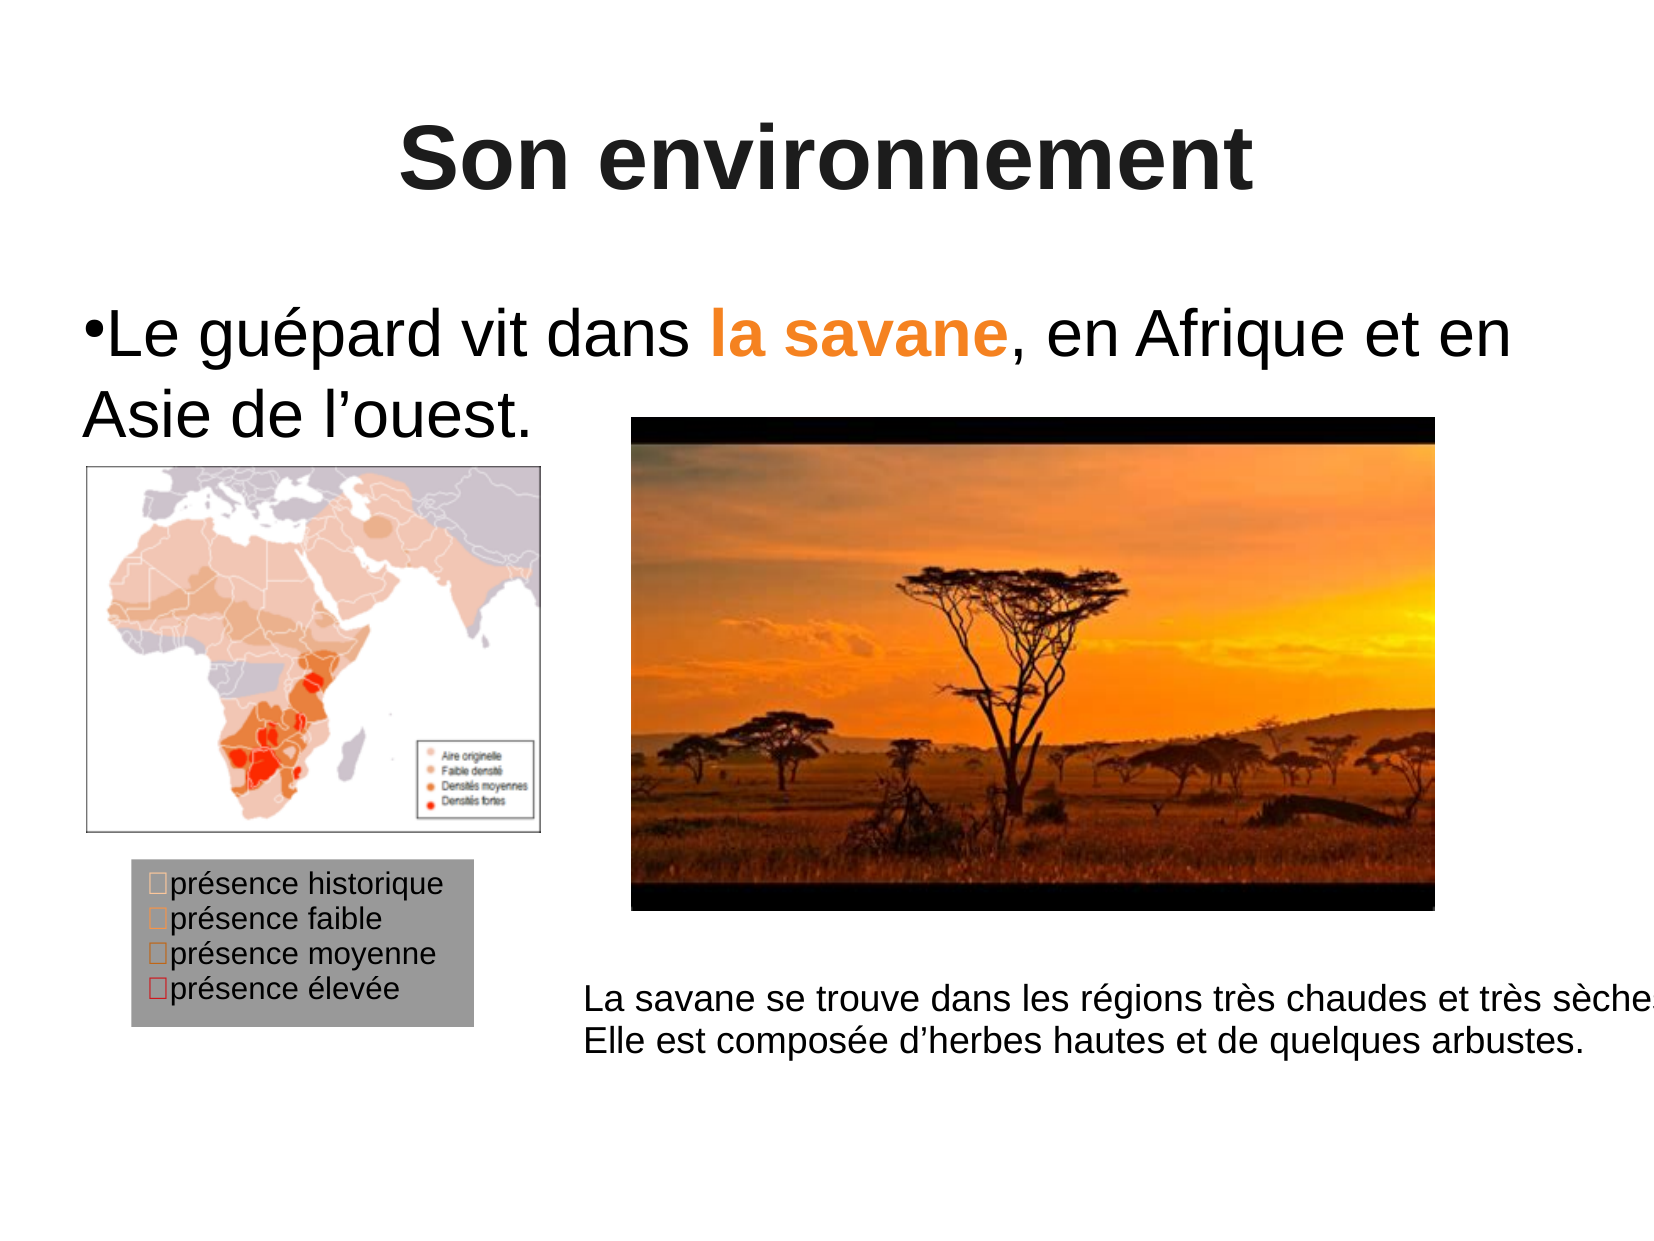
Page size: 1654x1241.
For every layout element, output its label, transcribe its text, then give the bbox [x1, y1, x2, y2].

picture [86, 467, 541, 833]
picture [631, 417, 1435, 912]
text_box La savane se trouve dans les régions très chaudes et très sèches. Elle est composée d’herbes hautes et de quelques arbustes. [568, 969, 1325, 1153]
title Son environnement [82, 49, 1571, 257]
list Le guépard vit dans la savane, en Afrique et en Asie de l’ouest. [82, 290, 1571, 1010]
text_box présence historique présence faible présence moyenne présence élevée [131, 859, 474, 1027]
